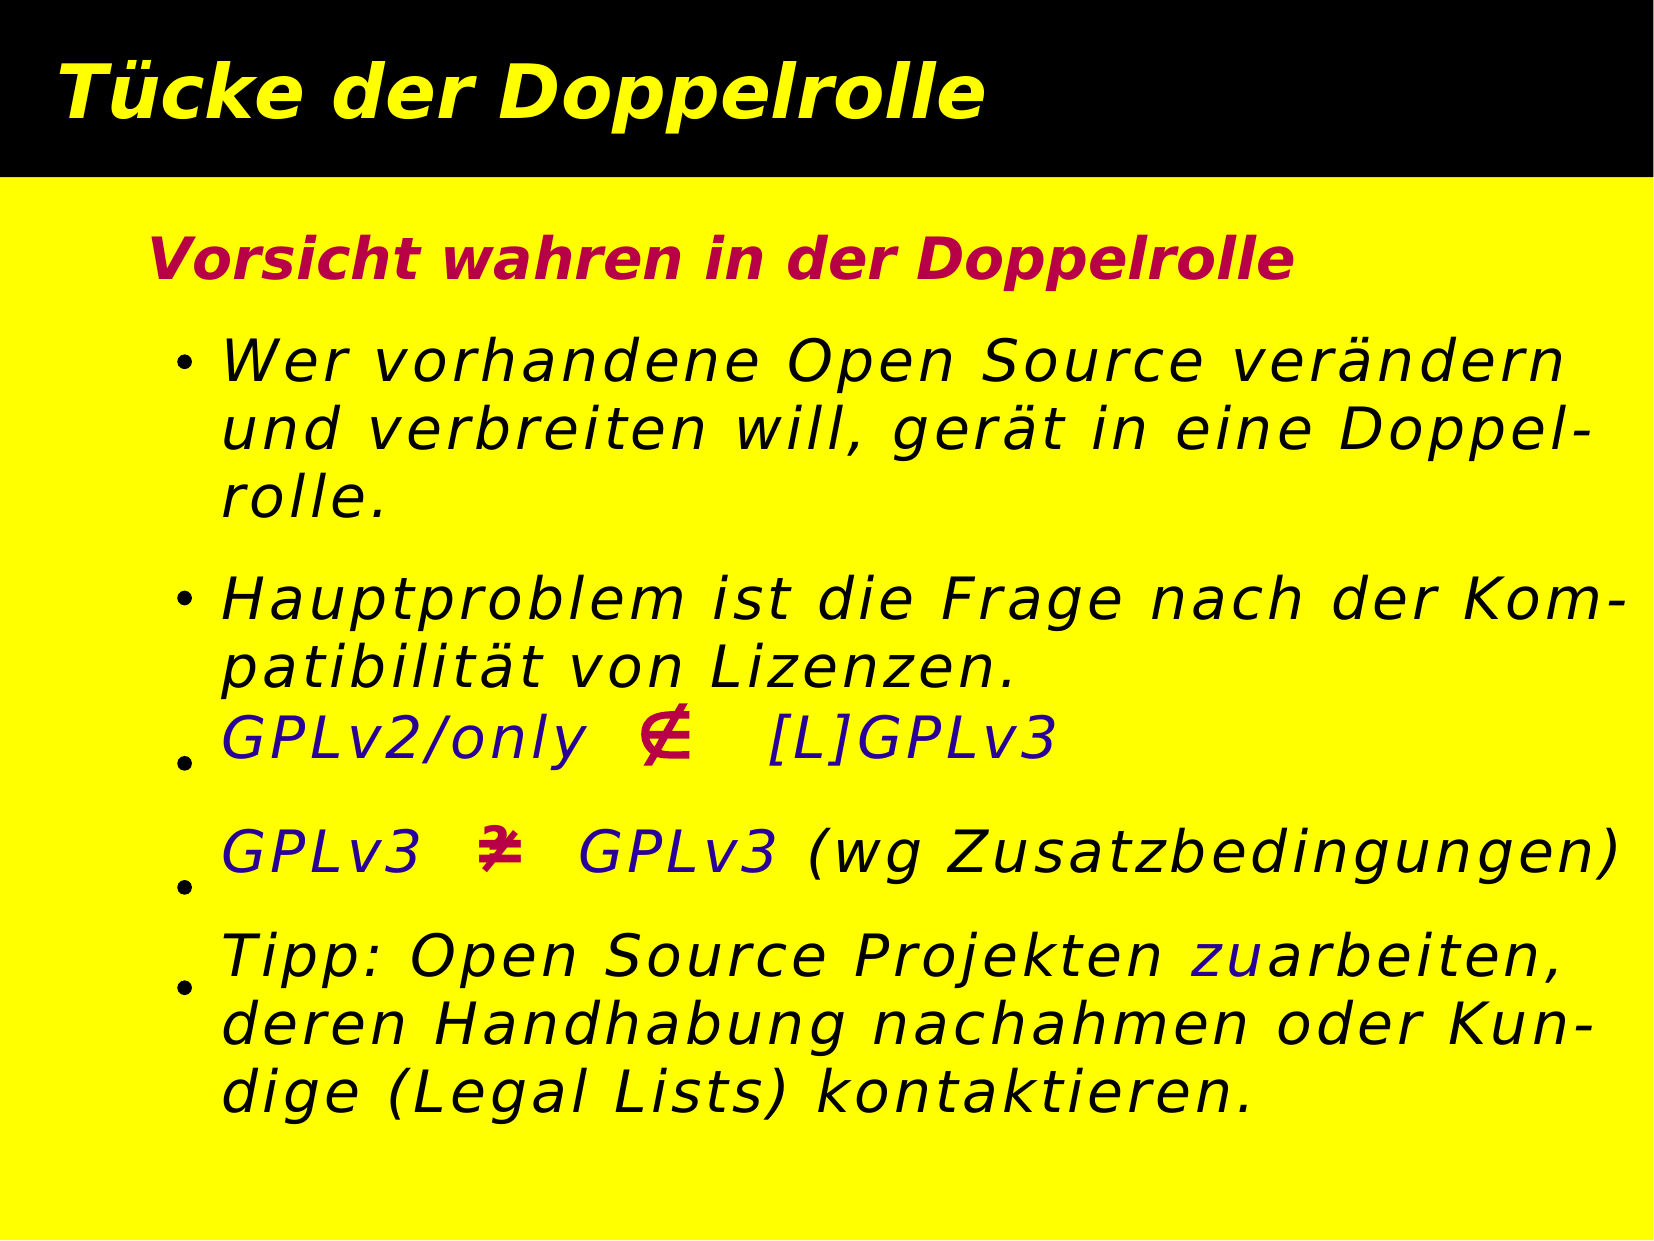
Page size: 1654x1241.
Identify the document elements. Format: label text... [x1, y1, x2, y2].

text_box ? [466, 809, 525, 883]
text_box [0, 0, 1654, 1241]
text_box Vorsicht wahren in der Doppelrolle Wer vorhandene Open Source verändern und verbreiten will, gerät in eine Doppel- rolle. Hauptproblem ist die Frage nach der Kom- patibilität von Lizenzen. GPLv2/only Ï [L]GPLv3 GPLv3 ≠ GPLv3 (wg Zusatzbedingungen) Tipp: Open Source Projekten zuarbeiten, deren Handhabung nachahmen oder Kun- dige (Legal Lists) kontaktieren. [133, 218, 1646, 1167]
text_box Tücke der Doppelrolle [41, 41, 986, 144]
